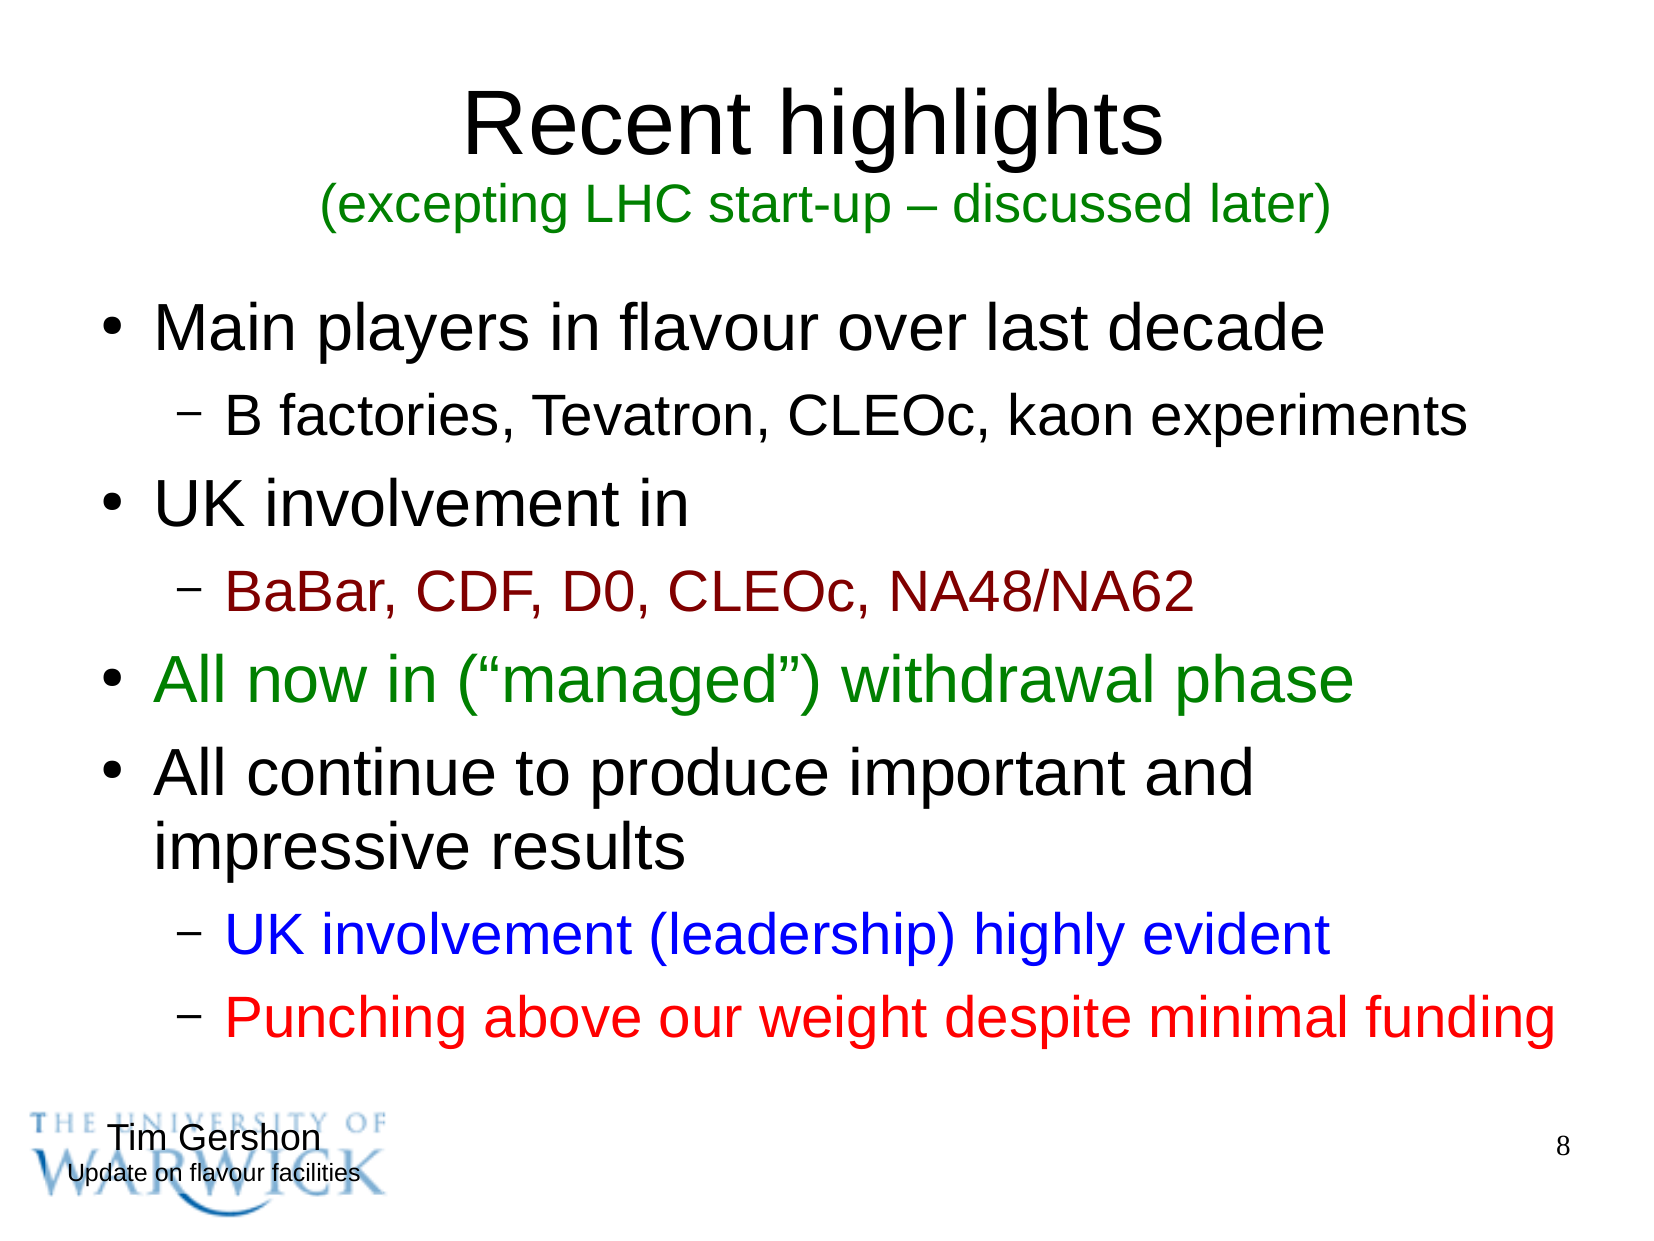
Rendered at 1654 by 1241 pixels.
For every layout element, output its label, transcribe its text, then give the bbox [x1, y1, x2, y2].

text_box Tim Gershon Update on flavour facilities [45, 1108, 383, 1194]
picture [19, 1106, 406, 1232]
list Main players in flavour over last decade B factories, Tevatron, CLEOc, kaon experiments UK involvement in BaBar, CDF, D0, CLEOc, NA48/NA62 All now in (“managed”) withdrawal phase All continue to produce important and impressive results UK involvement (leadership) highly evident Punching above our weight despite minimal funding [82, 290, 1571, 1094]
title Recent highlights (excepting LHC start-up – discussed later) [82, 49, 1571, 257]
